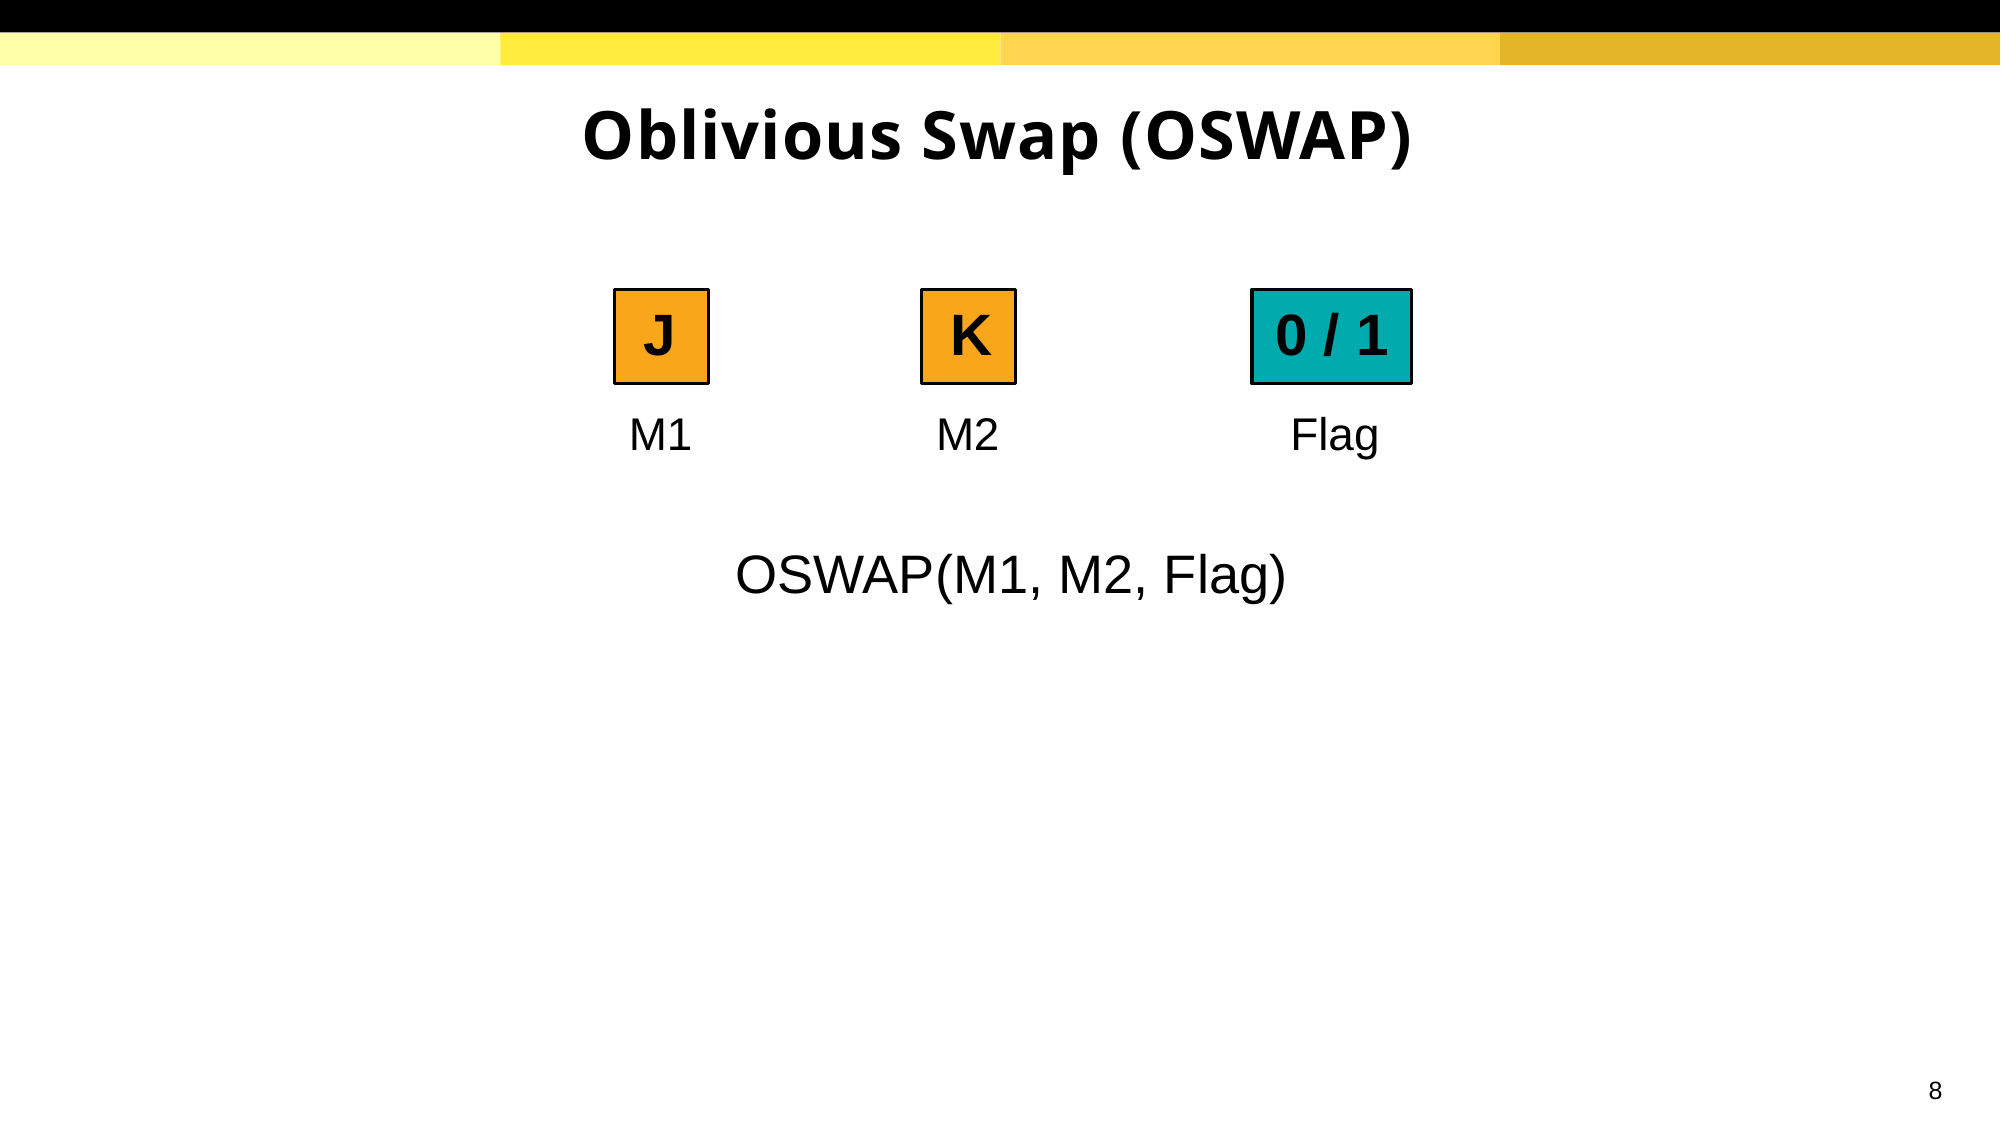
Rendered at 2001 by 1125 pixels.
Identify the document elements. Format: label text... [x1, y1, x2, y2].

text_box [614, 289, 709, 384]
text_box M1 [614, 401, 708, 468]
text_box K [935, 295, 1008, 376]
text_box [921, 289, 1016, 384]
text_box [1251, 289, 1412, 384]
text_box J [628, 295, 691, 376]
text_box Flag [1275, 401, 1395, 468]
text_box OSWAP(M1, M2, Flag) [720, 537, 1304, 613]
title Oblivious Swap (OSWAP) [48, 65, 1947, 213]
text_box M2 [921, 401, 1015, 468]
text_box 8 [1913, 1069, 1958, 1113]
text_box 0 / 1 [1260, 295, 1404, 376]
